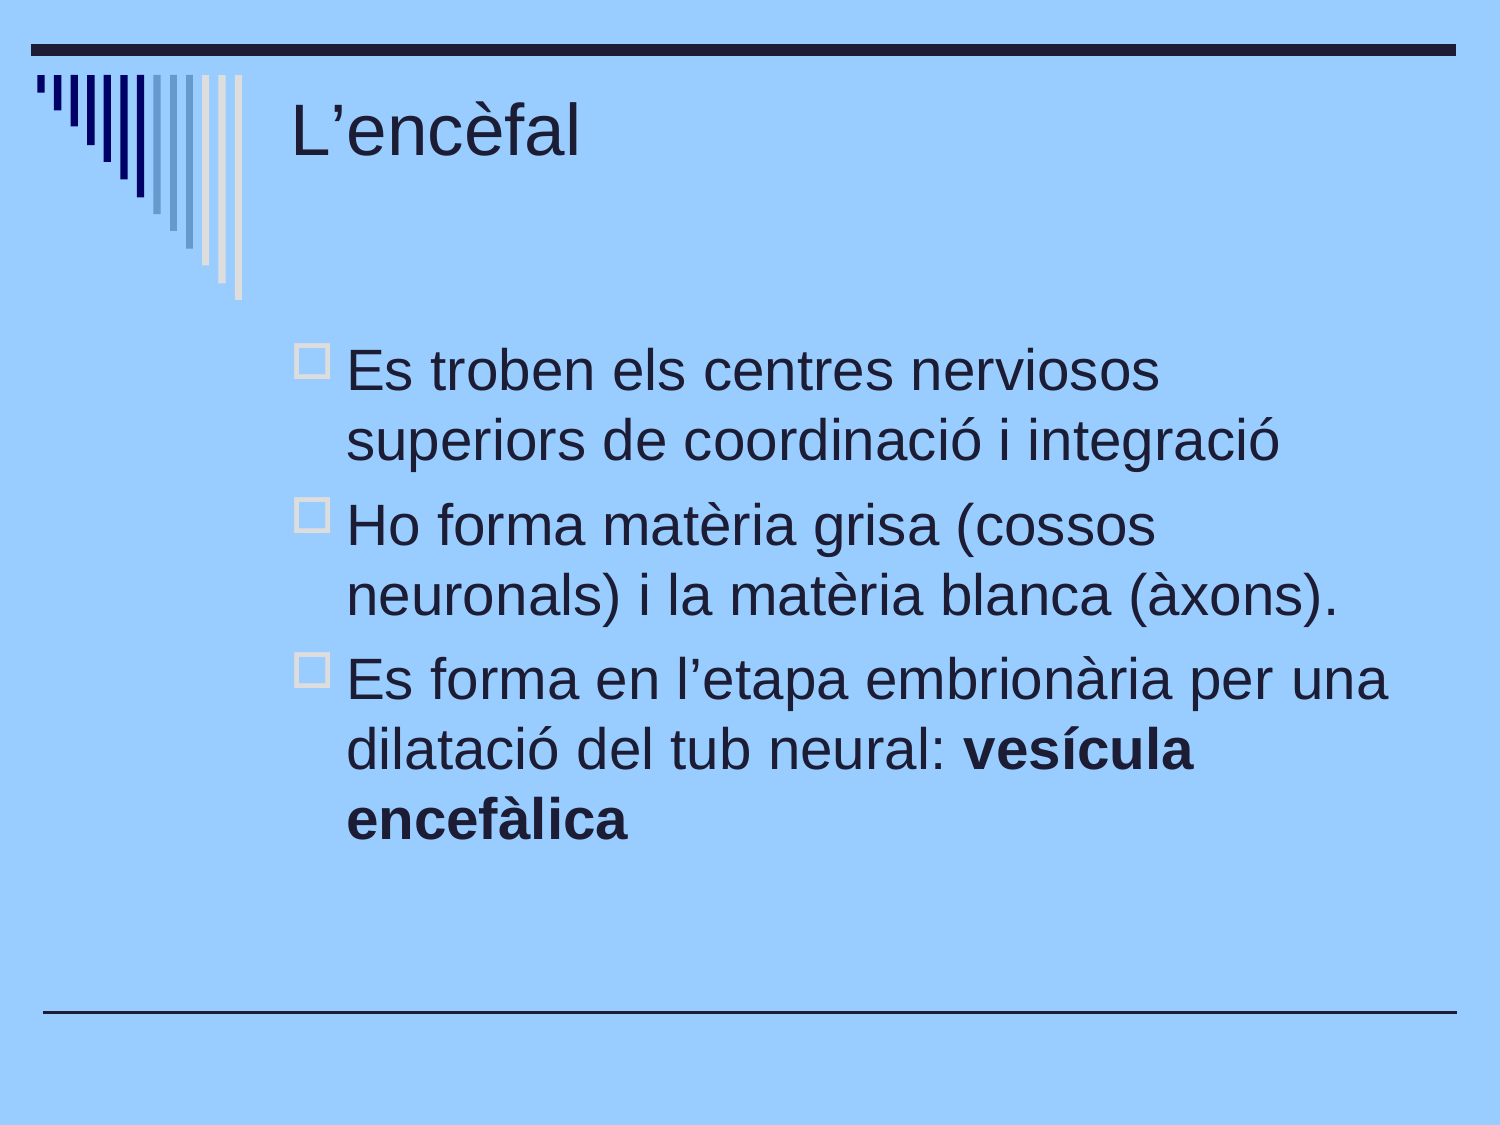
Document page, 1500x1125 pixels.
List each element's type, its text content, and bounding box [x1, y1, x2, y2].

title L’encèfal [274, 75, 1425, 288]
list Es troben els centres nerviosos superiors de coordinació i integració Ho forma matèria grisa (cossos neuronals) i la matèria blanca (àxons). Es forma en l’etapa embrionària per una dilatació del tub neural: vesícula encefàlica [274, 324, 1425, 1001]
